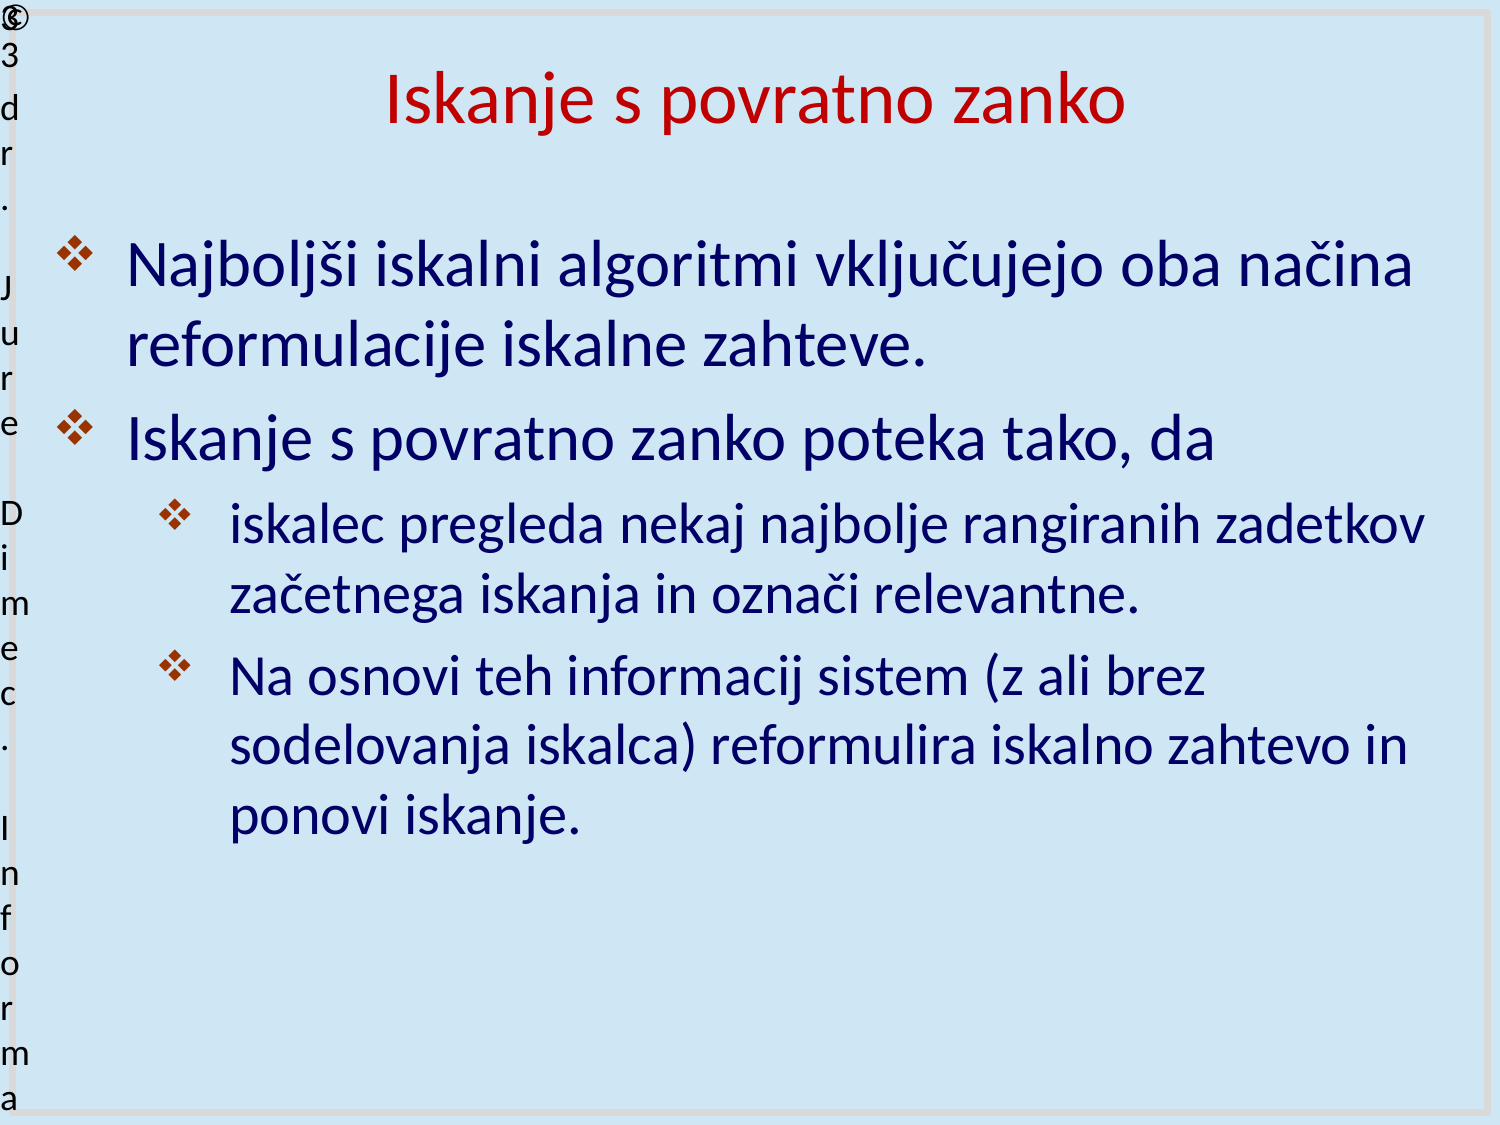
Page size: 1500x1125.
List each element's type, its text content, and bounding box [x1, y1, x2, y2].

list Najboljši iskalni algoritmi vključujejo oba načina reformulacije iskalne zahteve. Iskanje s povratno zanko poteka tako, da iskalec pregleda nekaj najbolje rangiranih zadetkov začetnega iskanja in označi relevantne. Na osnovi teh informacij sistem (z ali brez sodelovanja iskalca) reformulira iskalno zahtevo in ponovi iskanje. [37, 212, 1475, 1050]
title Iskanje s povratno zanko [37, 37, 1475, 150]
